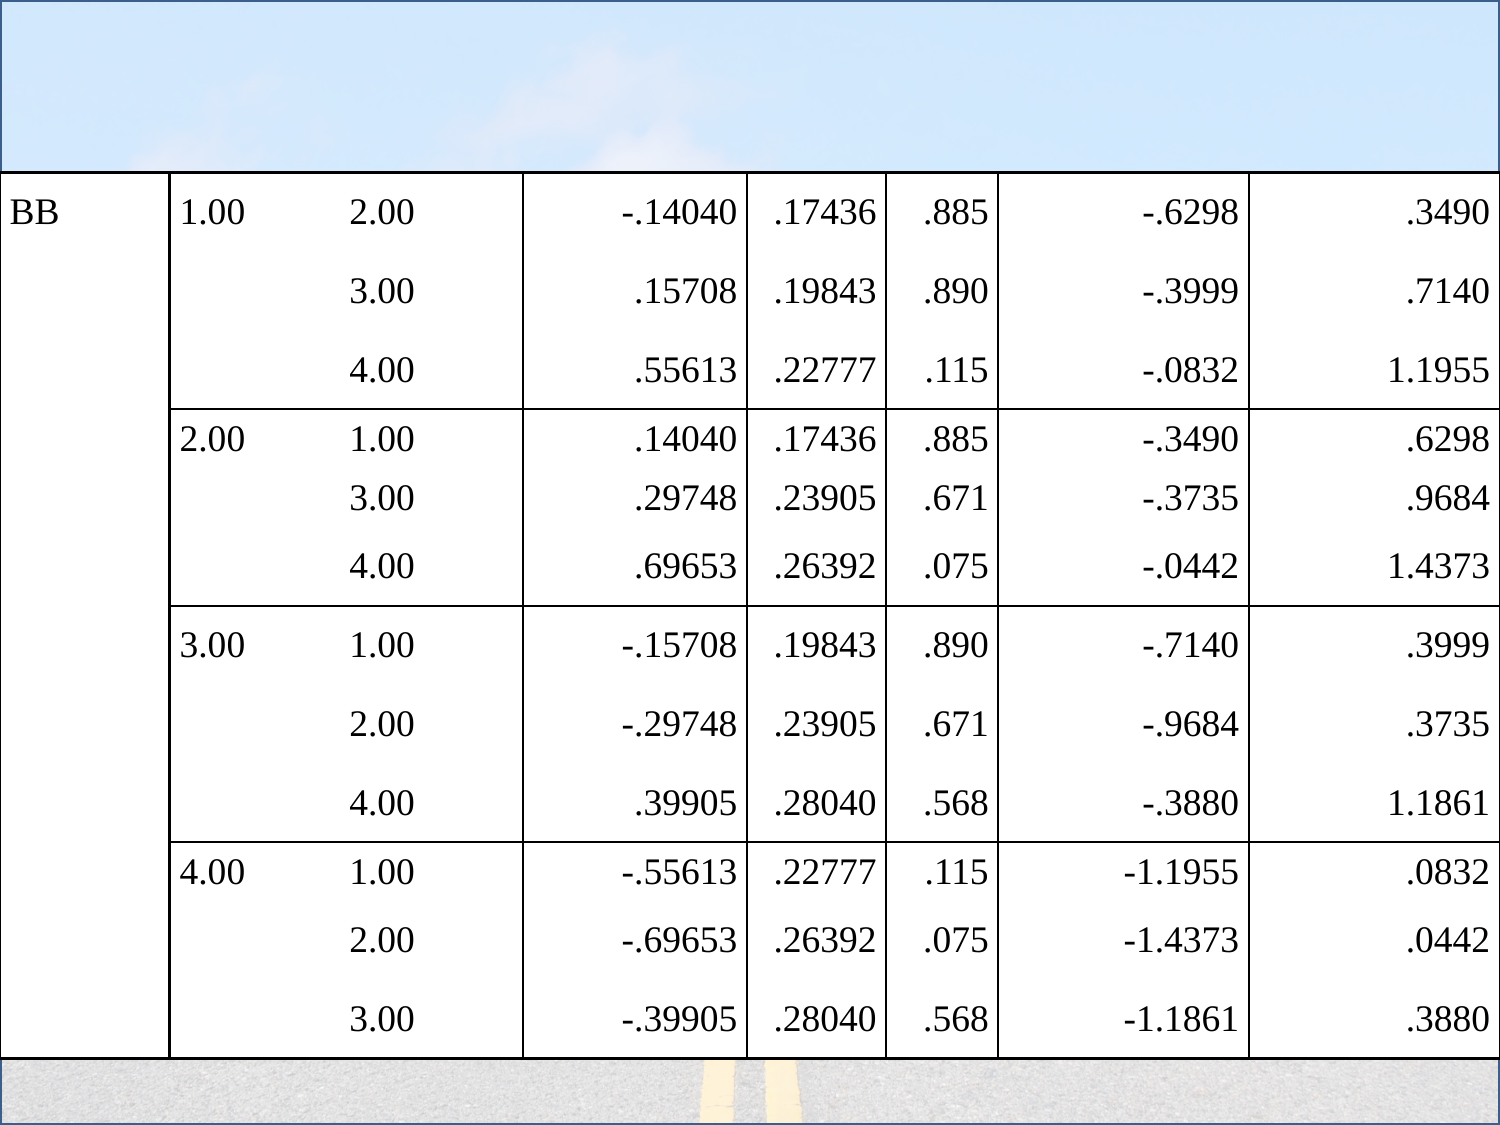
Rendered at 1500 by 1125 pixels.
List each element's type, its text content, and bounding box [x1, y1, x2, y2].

table_cell -.69653 [524, 901, 746, 980]
table_cell 2.00 [340, 684, 522, 763]
table_cell .3735 [1250, 684, 1499, 763]
table_cell [1, 842, 168, 901]
table_cell [171, 330, 340, 408]
table_cell .671 [887, 684, 997, 763]
table_header -.6298 [999, 174, 1248, 251]
table_cell .890 [887, 607, 997, 684]
table_cell .0442 [1250, 901, 1499, 980]
table_cell 3.00 [340, 468, 522, 527]
table_cell -.0832 [999, 330, 1248, 408]
table_cell .671 [887, 468, 997, 527]
table_header 2.00 [340, 174, 522, 251]
table_cell -.29748 [524, 684, 746, 763]
table_cell .3880 [1250, 980, 1499, 1057]
table_cell 3.00 [171, 607, 340, 684]
table_cell [1, 763, 168, 842]
table_cell -.9684 [999, 684, 1248, 763]
text_box [0, 1060, 1500, 1125]
table_cell .28040 [748, 980, 885, 1057]
table_cell .26392 [748, 901, 885, 980]
table_cell 1.00 [340, 607, 522, 684]
table_cell .19843 [748, 607, 885, 684]
table_cell -.3880 [999, 763, 1248, 841]
table_cell .3999 [1250, 607, 1499, 684]
table_cell 3.00 [340, 251, 522, 330]
table_cell [1, 251, 168, 330]
table_cell -.0442 [999, 527, 1248, 605]
table_cell .39905 [524, 763, 746, 841]
table_cell [171, 684, 340, 763]
table_cell .6298 [1250, 410, 1499, 468]
table_cell -.3735 [999, 468, 1248, 527]
table_cell 1.1955 [1250, 330, 1499, 408]
table_cell .17436 [748, 410, 885, 468]
table_cell .115 [887, 843, 997, 901]
table_cell .55613 [524, 330, 746, 408]
table_cell -1.1955 [999, 843, 1248, 901]
table_header .885 [887, 174, 997, 251]
table_header BB [1, 174, 168, 251]
table_cell .075 [887, 527, 997, 605]
table_cell 4.00 [340, 527, 522, 605]
table_cell [171, 527, 340, 605]
table_cell .22777 [748, 330, 885, 408]
text_box [0, 0, 1500, 171]
table_cell [1, 980, 168, 1057]
table_cell .15708 [524, 251, 746, 330]
table_cell 1.1861 [1250, 763, 1499, 841]
table_cell [1, 901, 168, 980]
table_cell [171, 980, 340, 1057]
table_cell .9684 [1250, 468, 1499, 527]
table_header -.14040 [524, 174, 746, 251]
table_cell .28040 [748, 763, 885, 841]
table_cell .0832 [1250, 843, 1499, 901]
table_cell 4.00 [340, 330, 522, 408]
table_cell .14040 [524, 410, 746, 468]
table_header .17436 [748, 174, 885, 251]
table_cell [171, 468, 340, 527]
table_cell .29748 [524, 468, 746, 527]
table_cell [1, 684, 168, 763]
table_cell .7140 [1250, 251, 1499, 330]
table_cell [1, 409, 168, 468]
table_cell [1, 527, 168, 606]
table_cell 2.00 [340, 901, 522, 980]
table_cell .23905 [748, 468, 885, 527]
table_cell 3.00 [340, 980, 522, 1057]
table_cell .885 [887, 410, 997, 468]
table_cell 2.00 [171, 410, 340, 468]
table_cell .890 [887, 251, 997, 330]
table_cell -.55613 [524, 843, 746, 901]
table_cell 1.00 [340, 410, 522, 468]
table_cell -.39905 [524, 980, 746, 1057]
table_cell -.3490 [999, 410, 1248, 468]
table_cell -.15708 [524, 607, 746, 684]
table_cell .075 [887, 901, 997, 980]
table_cell 1.00 [340, 843, 522, 901]
table_cell [1, 468, 168, 527]
table_cell 4.00 [340, 763, 522, 841]
table_cell [171, 251, 340, 330]
table_cell .26392 [748, 527, 885, 605]
table_cell .19843 [748, 251, 885, 330]
table_cell -1.4373 [999, 901, 1248, 980]
table_cell -.7140 [999, 607, 1248, 684]
table_cell [1, 606, 168, 684]
table_cell [171, 901, 340, 980]
table_cell .22777 [748, 843, 885, 901]
table_cell [1, 330, 168, 409]
table_cell -.3999 [999, 251, 1248, 330]
table_header 1.00 [171, 174, 340, 251]
table_cell 4.00 [171, 843, 340, 901]
table_cell .69653 [524, 527, 746, 605]
table_cell .568 [887, 980, 997, 1057]
table_cell .568 [887, 763, 997, 841]
table_cell .115 [887, 330, 997, 408]
table_cell -1.1861 [999, 980, 1248, 1057]
table_cell .23905 [748, 684, 885, 763]
table_cell [171, 763, 340, 841]
table_header .3490 [1250, 174, 1499, 251]
table_cell 1.4373 [1250, 527, 1499, 605]
